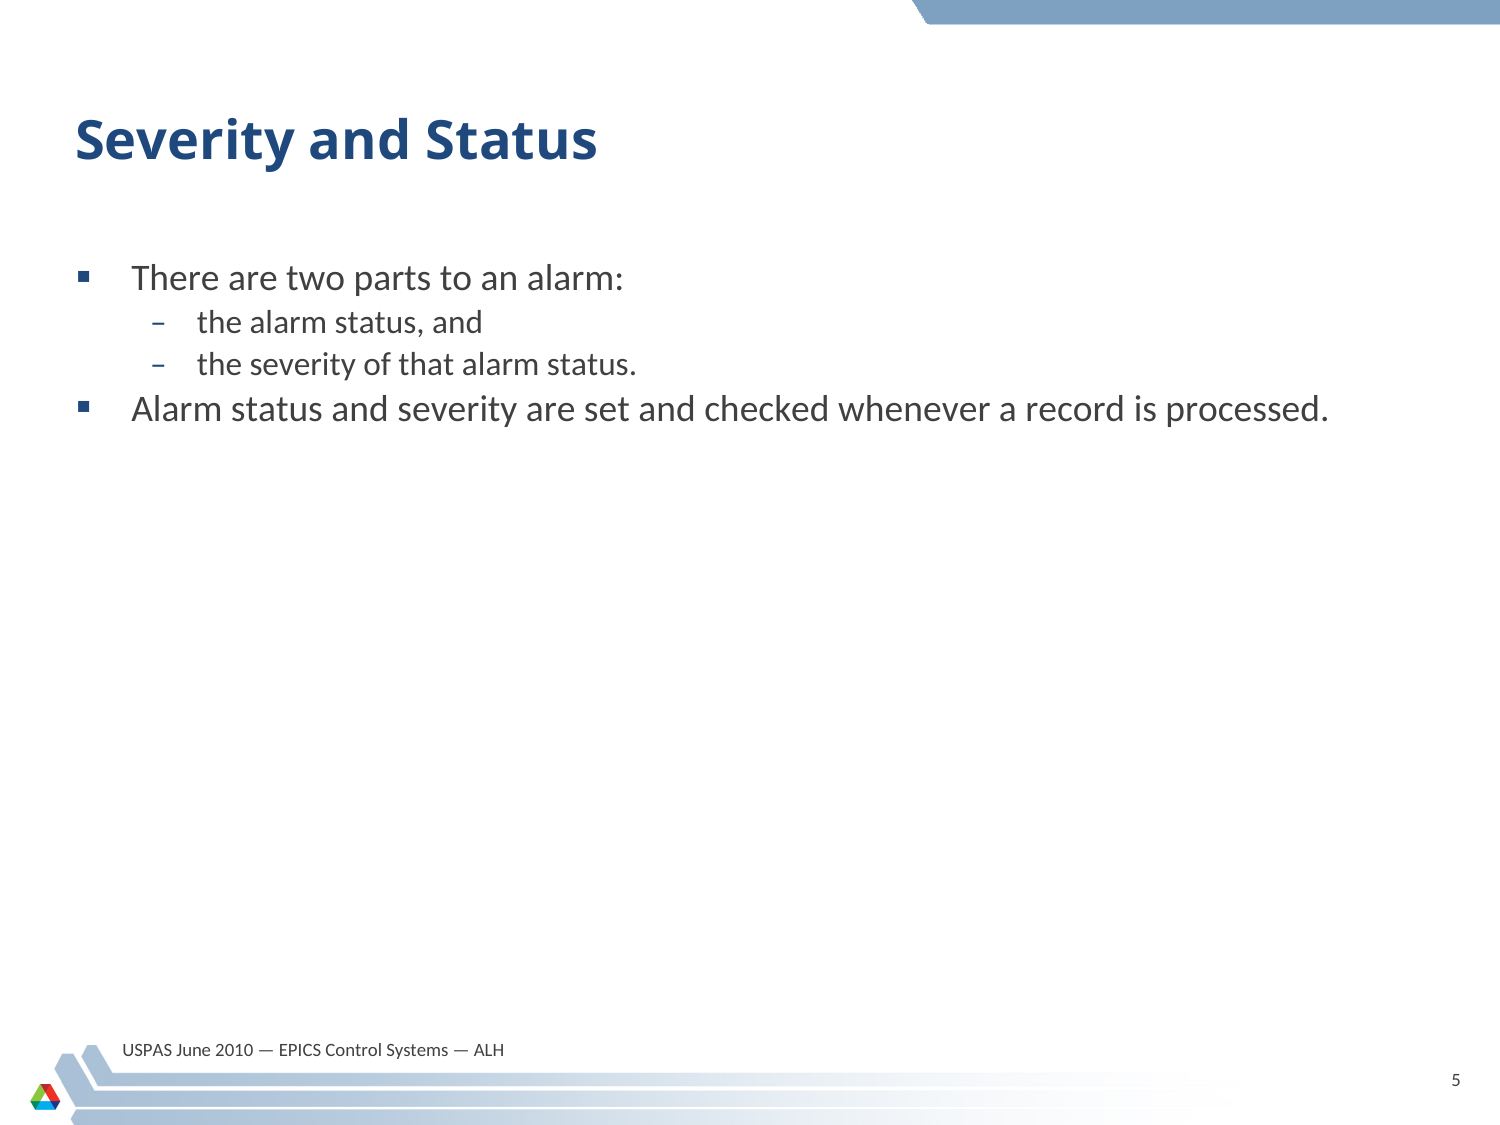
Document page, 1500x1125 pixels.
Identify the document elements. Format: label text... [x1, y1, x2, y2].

list There are two parts to an alarm: the alarm status, and the severity of that alarm status. Alarm status and severity are set and checked whenever a record is processed. [75, 262, 1426, 1006]
picture [0, 1037, 1500, 1125]
title Severity and Status [75, 45, 1426, 233]
picture [0, 0, 1500, 26]
